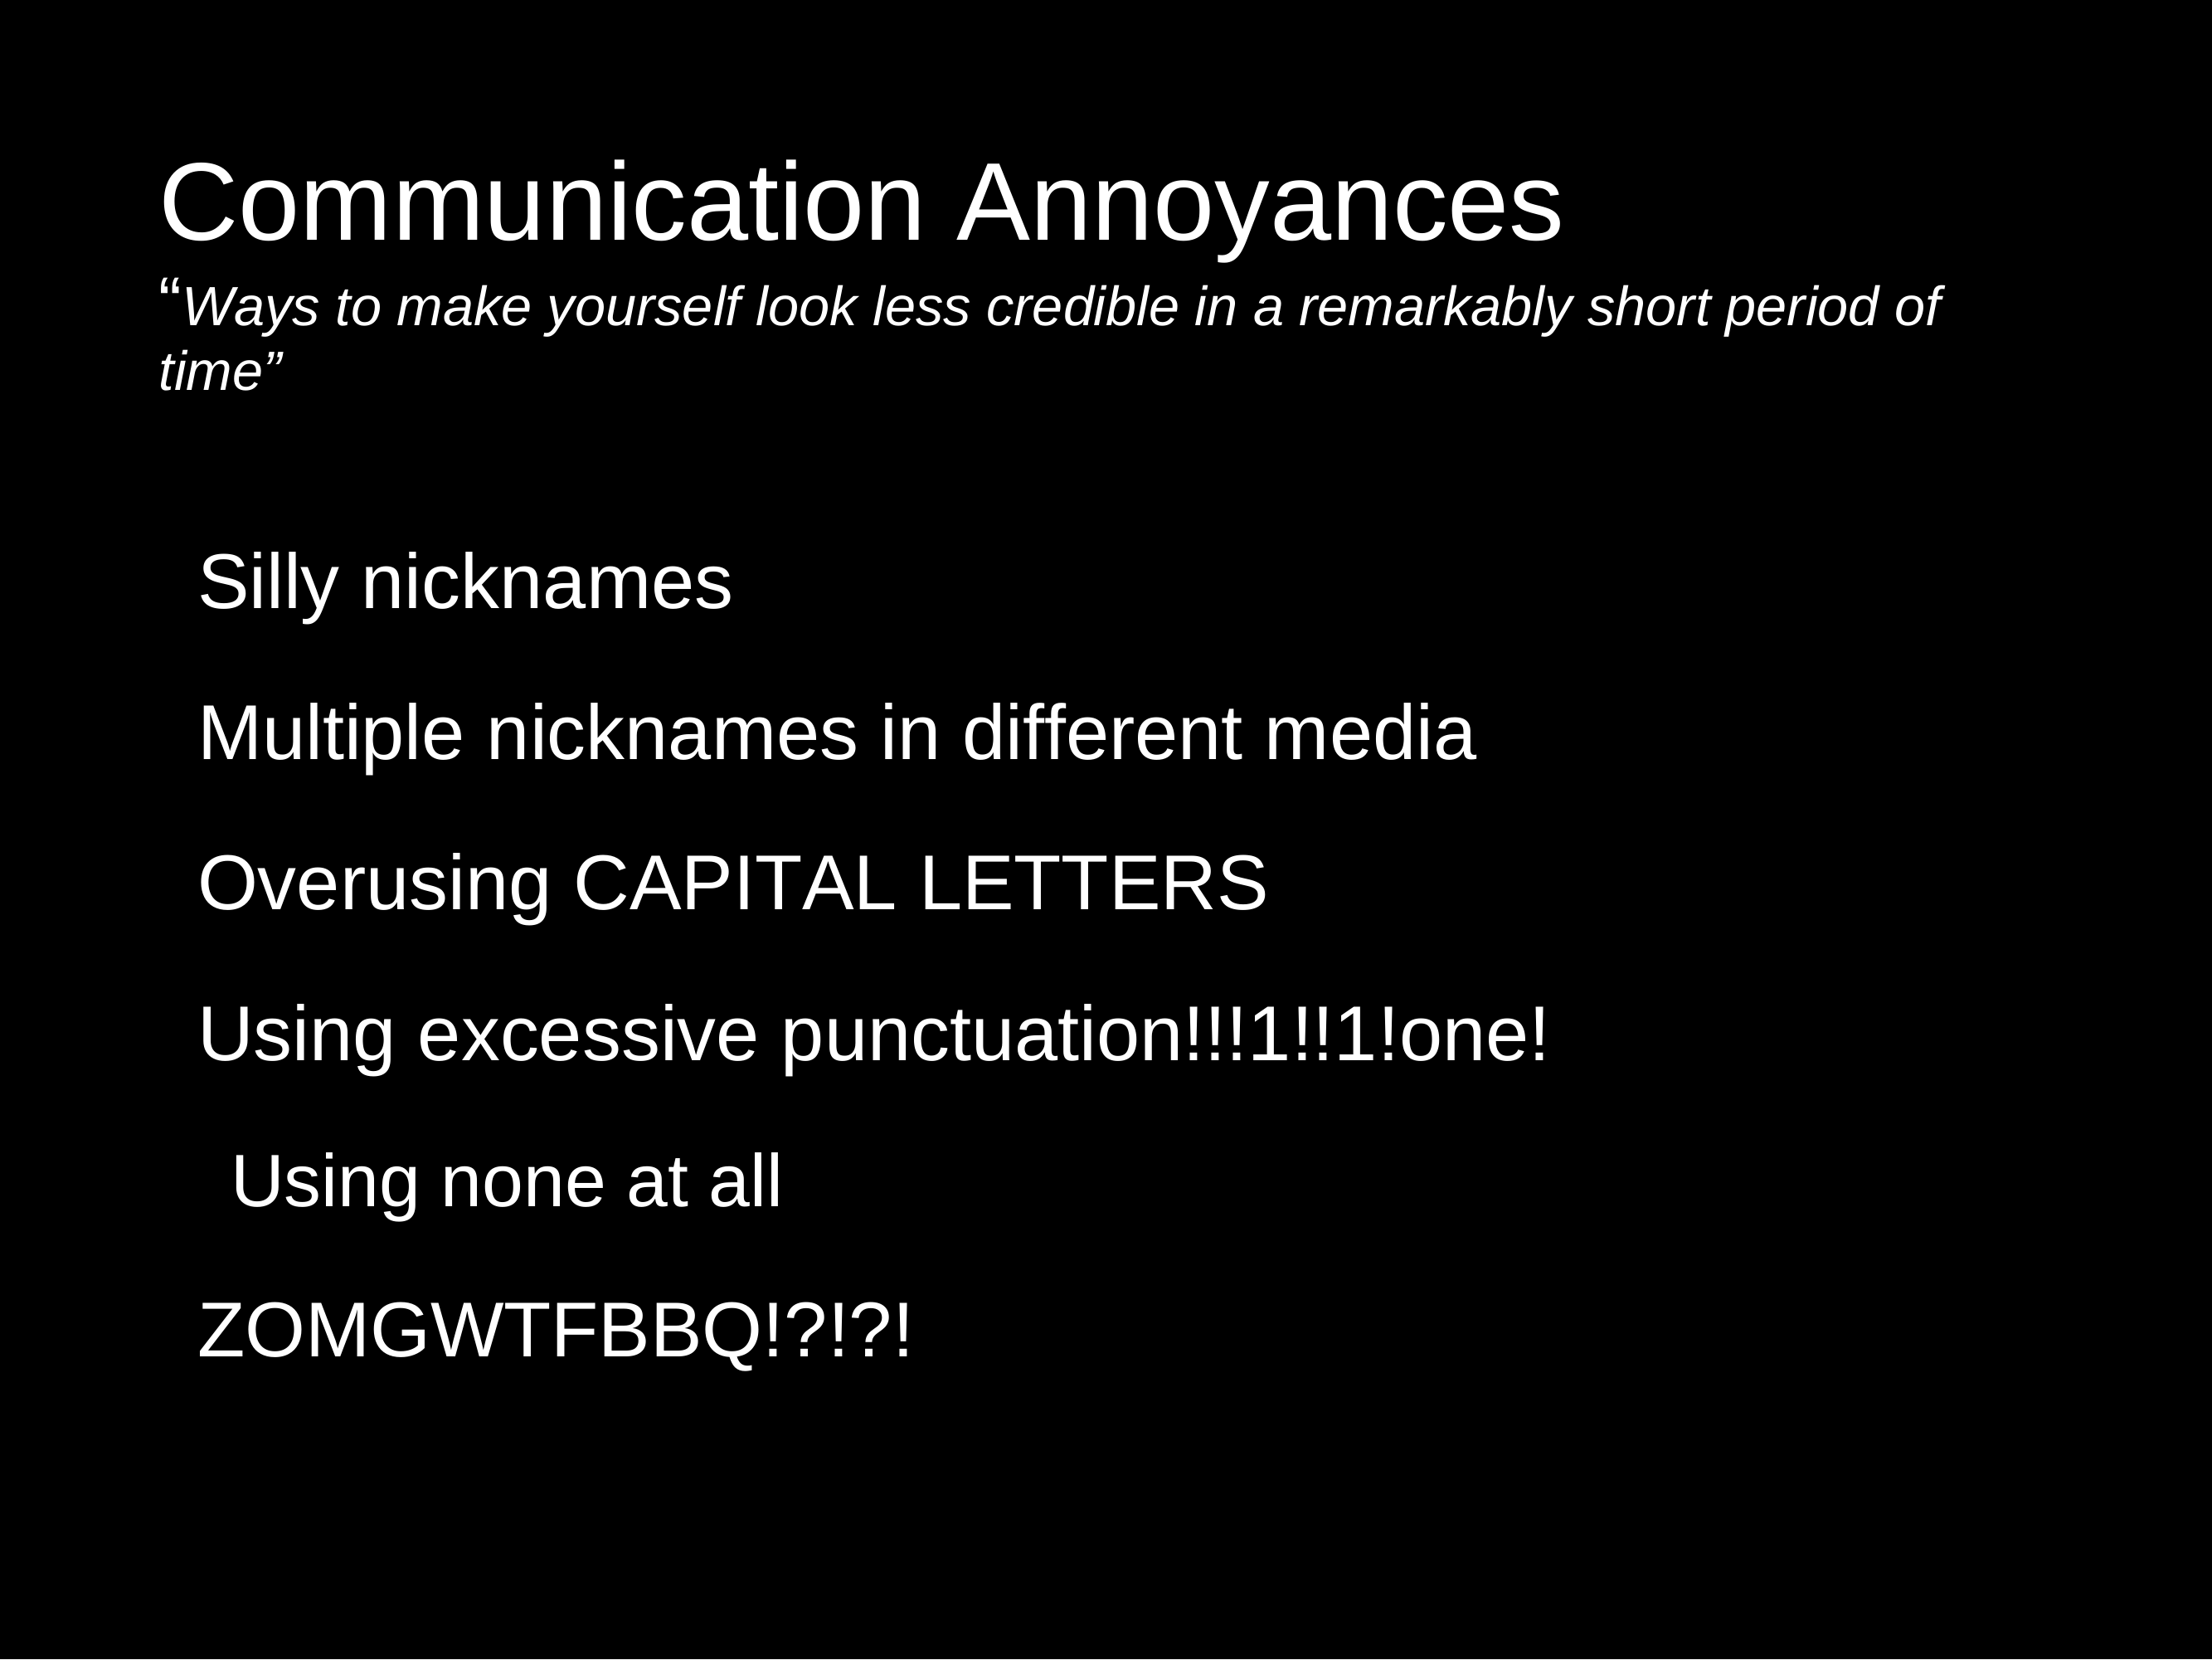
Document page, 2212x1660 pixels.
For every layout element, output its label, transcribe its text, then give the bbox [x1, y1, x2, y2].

title Communication Annoyances “Ways to make yourself look less credible in a remarkably short period of time” [152, 106, 2059, 436]
list Silly nicknames Multiple nicknames in different media Overusing CAPITAL LETTERS Using excessive punctuation!!!1!!1!one! Using none at all ZOMGWTFBBQ!?!?! [152, 487, 2059, 1351]
